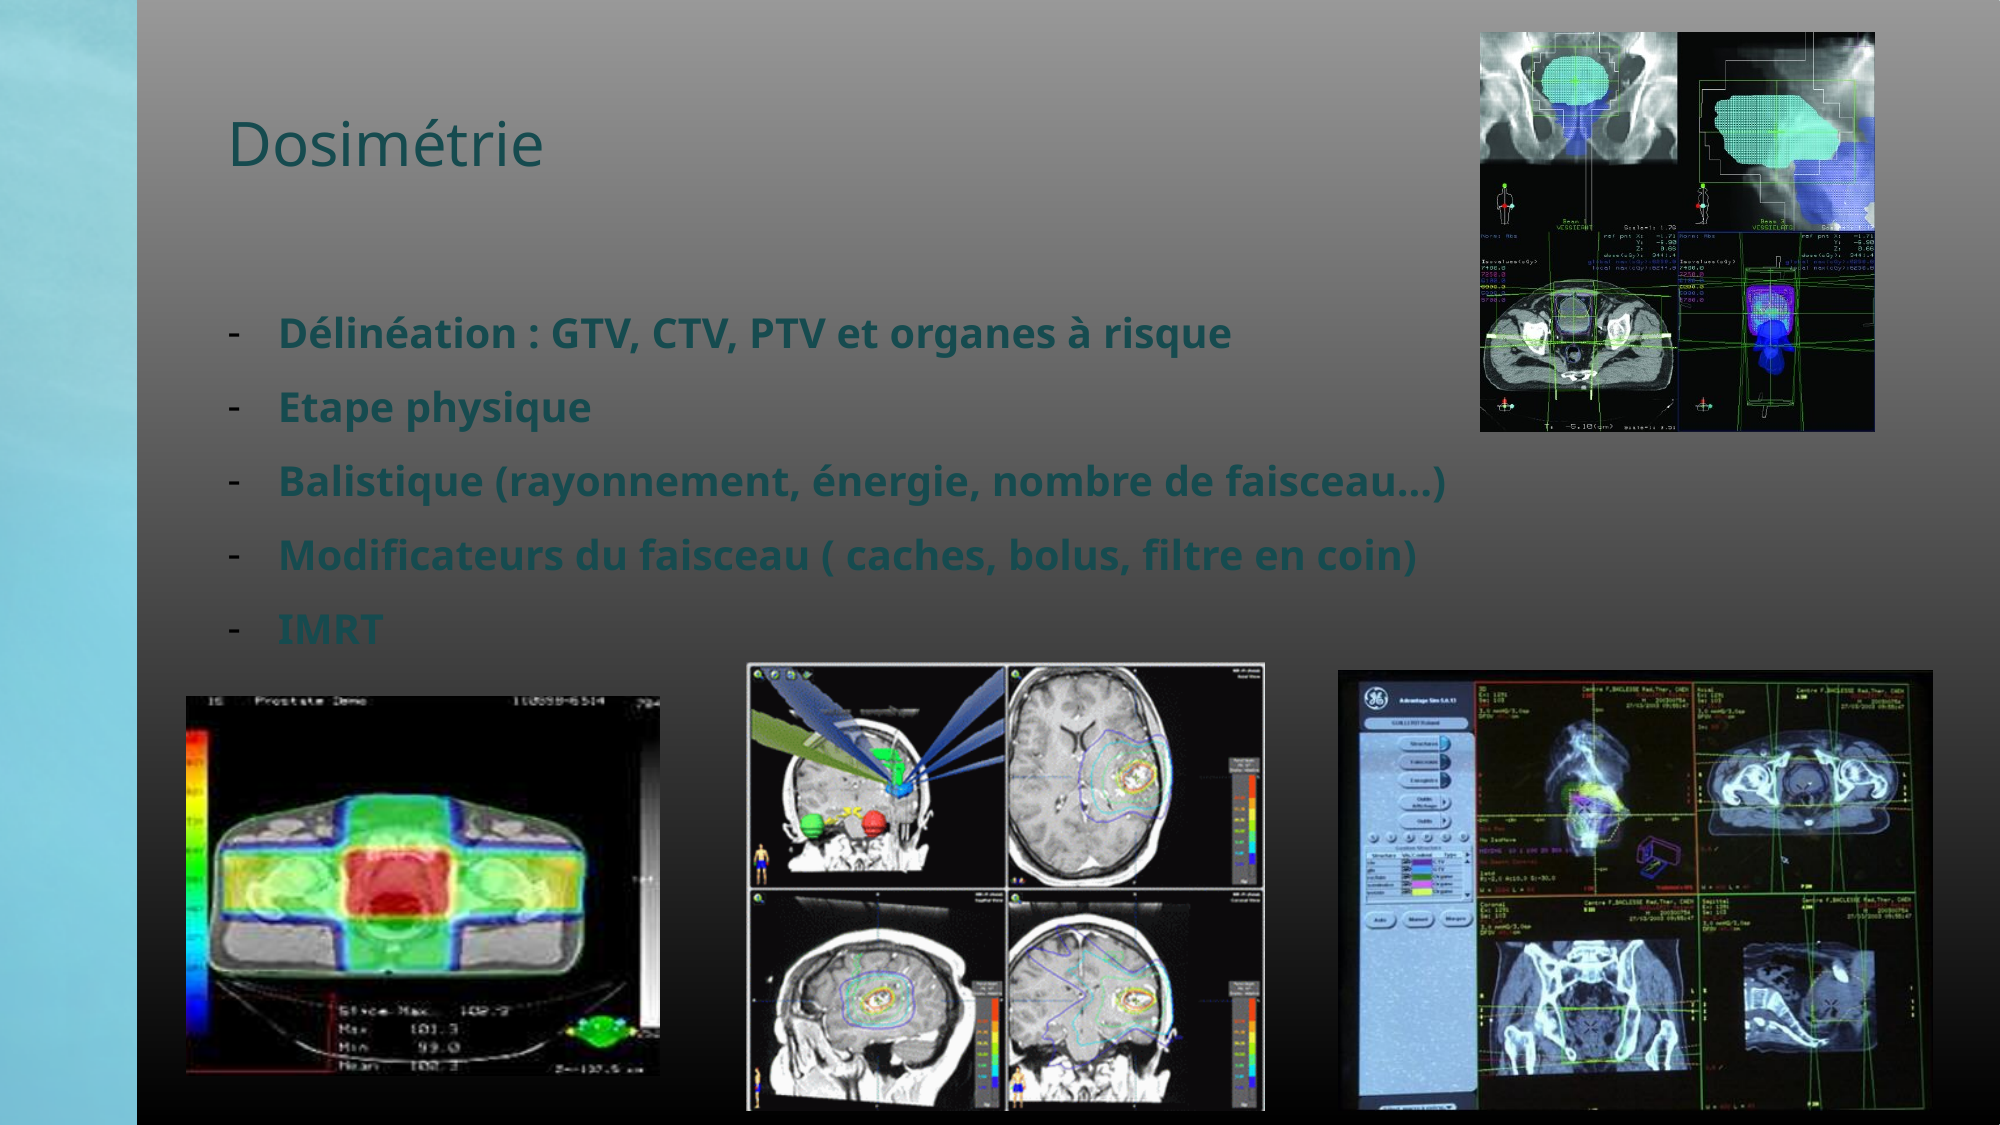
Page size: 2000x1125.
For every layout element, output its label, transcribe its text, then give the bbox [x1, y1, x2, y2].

picture [1338, 670, 1933, 1111]
picture [1480, 32, 1875, 275]
title Dosimétrie [212, 62, 604, 188]
list Délinéation : GTV, CTV, PTV et organes à risque Etape physique Balistique (rayonnement, énergie, nombre de faisceau…) Modificateurs du faisceau ( caches, bolus, filtre en coin) IMRT [212, 275, 1886, 799]
picture [746, 662, 1265, 1111]
picture [186, 696, 660, 1076]
